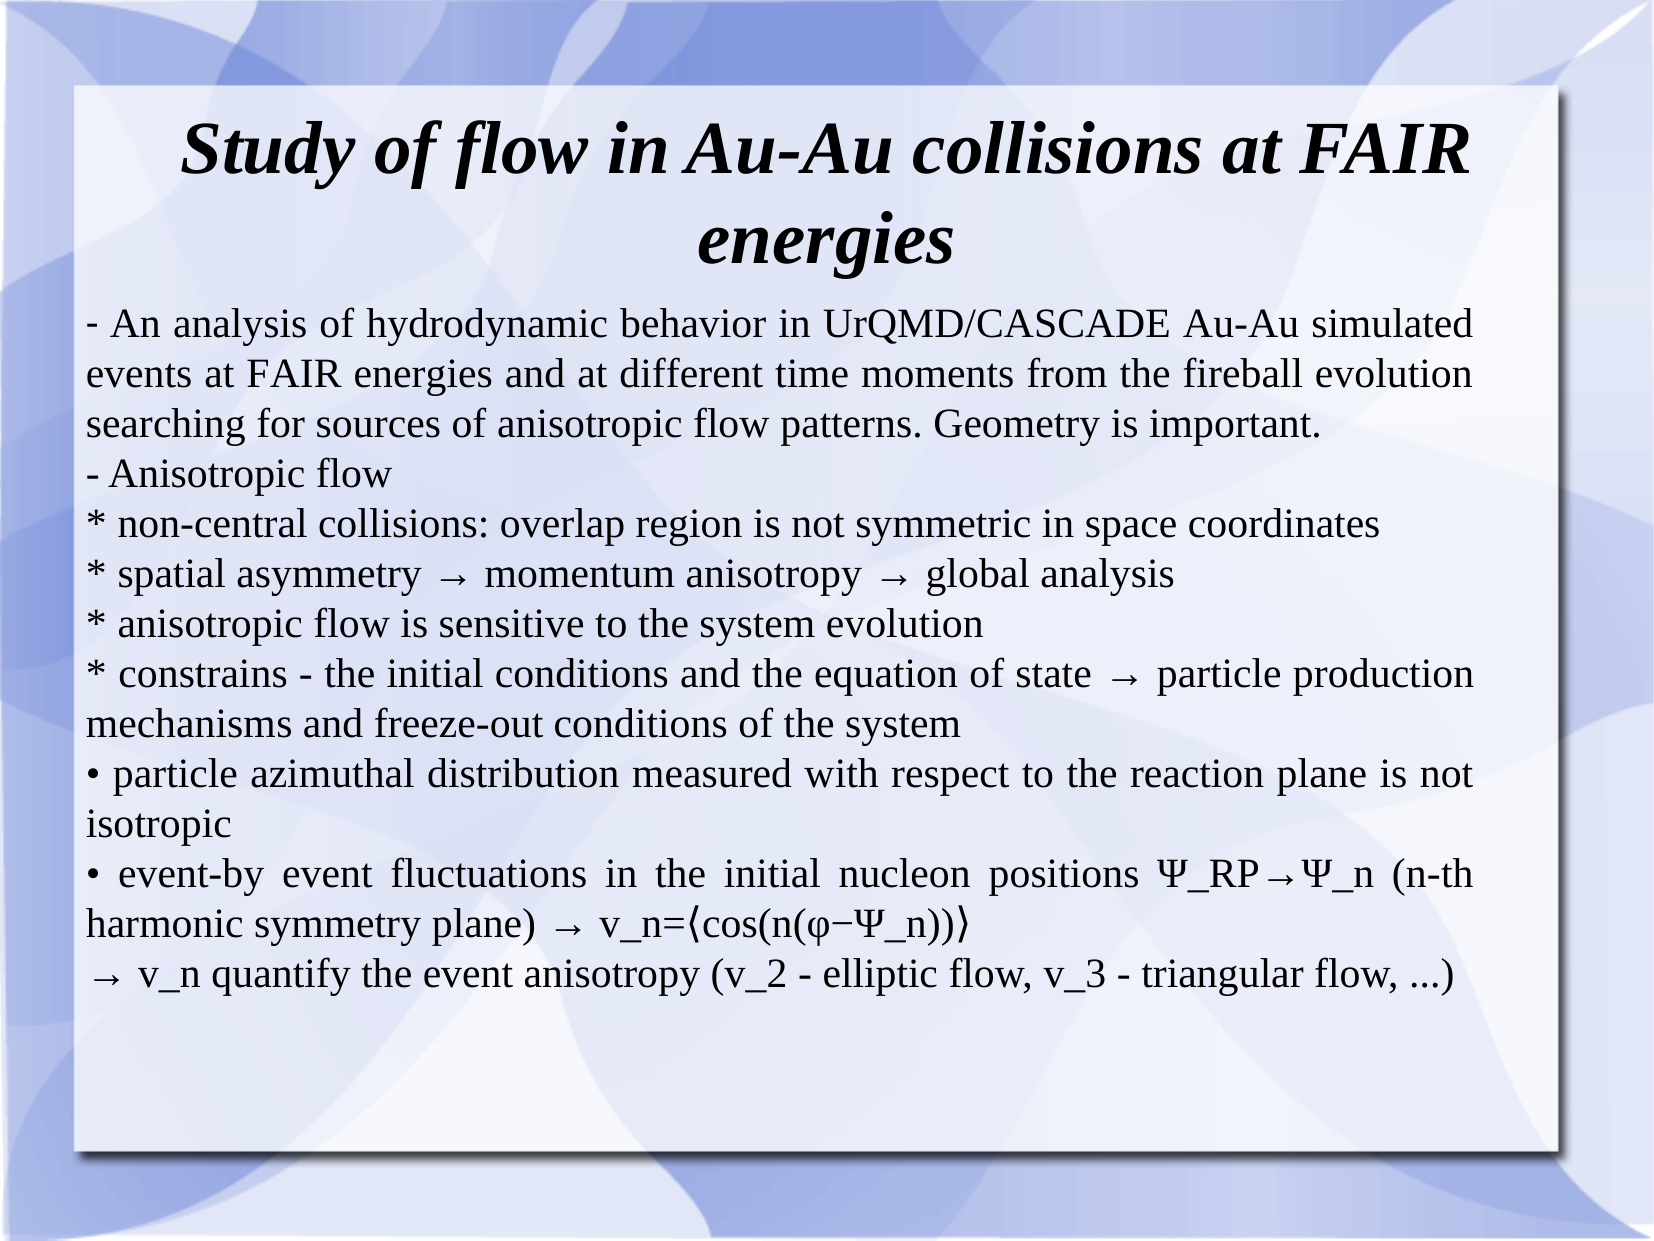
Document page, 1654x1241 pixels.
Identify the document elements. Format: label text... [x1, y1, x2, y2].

text_box Study of flow in Au-Au collisions at FAIR energies [84, 91, 1569, 287]
text_box - An analysis of hydrodynamic behavior in UrQMD/CASCADE Au-Au simulated events at FAIR energies and at different time moments from the fireball evolution searching for sources of anisotropic flow patterns. Geometry is important. - Anisotropic flow * non-central collisions: overlap region is not symmetric in space coordinates * spatial asymmetry → momentum anisotropy → global analysis * anisotropic flow is sensitive to the system evolution * constrains - the initial conditions and the equation of state → particle production mechanisms and freeze-out conditions of the system • particle azimuthal distribution measured with respect to the reaction plane is not isotropic • event-by event fluctuations in the initial nucleon positions Ψ_RP→Ψ_n (n-th harmonic symmetry plane) → v_n=⟨cos(n(φ−Ψ_n))⟩ → v_n quantify the event anisotropy (v_2 - elliptic flow, v_3 - triangular flow, ...) [71, 288, 1556, 1004]
